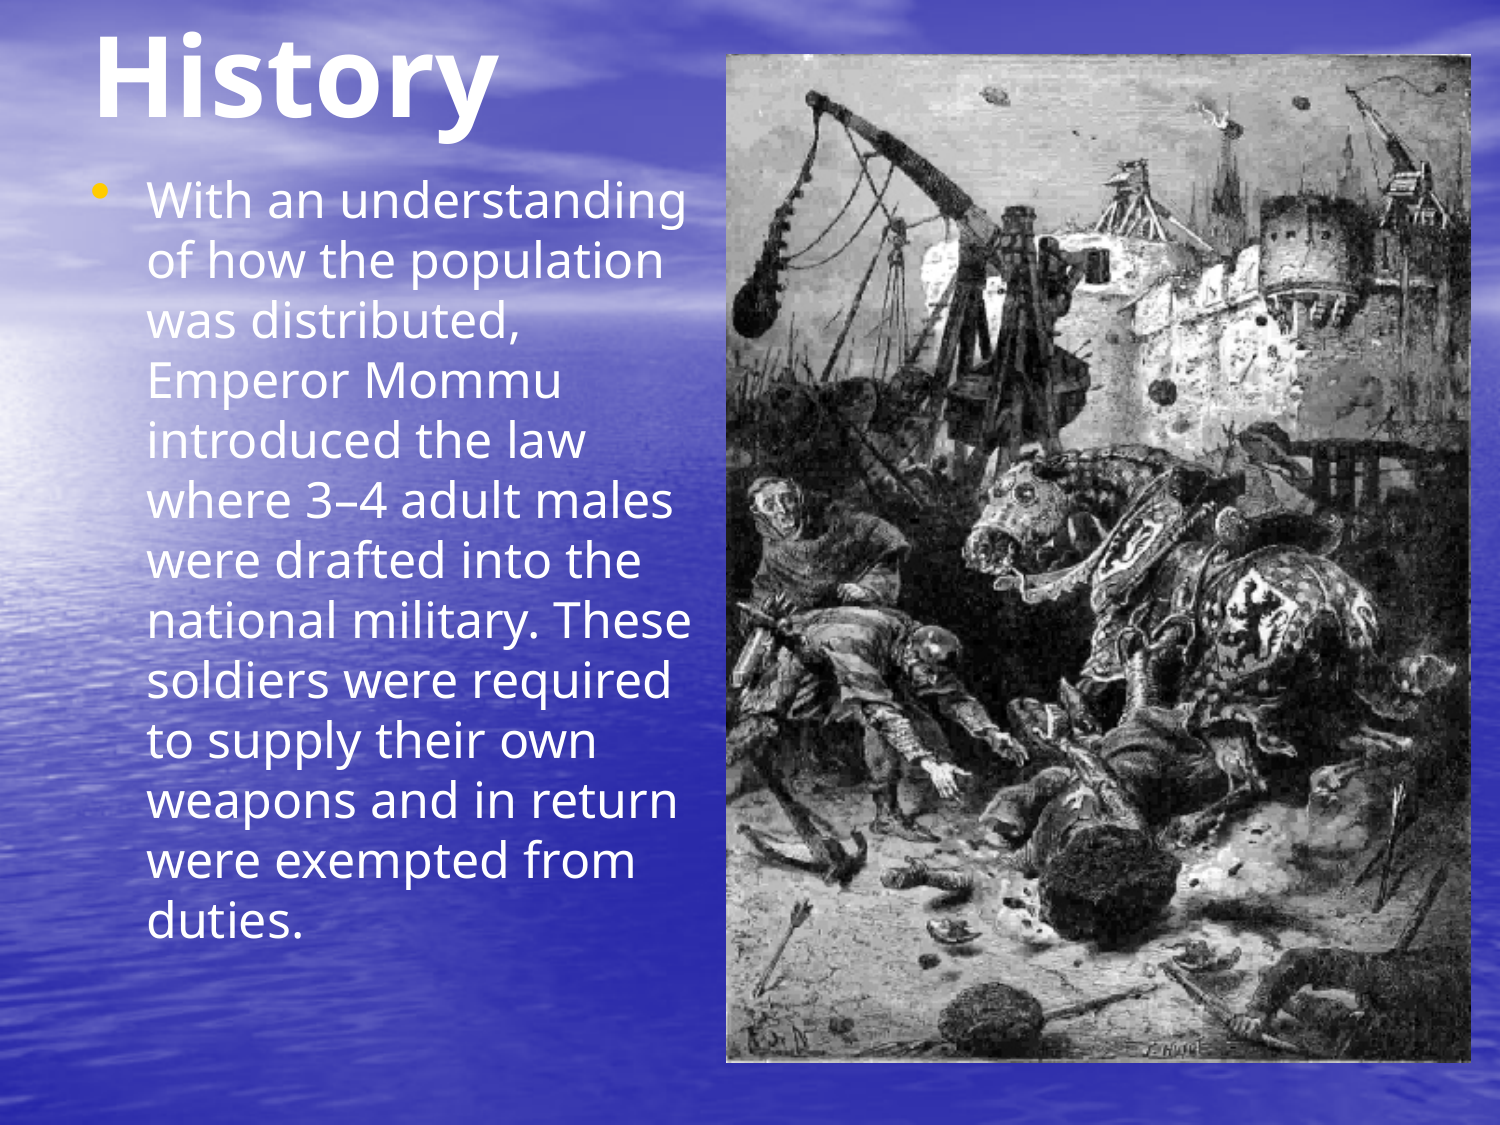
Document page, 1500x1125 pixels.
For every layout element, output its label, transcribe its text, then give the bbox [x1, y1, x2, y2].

picture [0, 0, 1500, 1125]
title History [75, 47, 585, 160]
list With an understanding of how the population was distributed, Emperor Mommu introduced the law where 3–4 adult males were drafted into the national military. These soldiers were required to supply their own weapons and in return were exempted from duties. [75, 160, 726, 1059]
